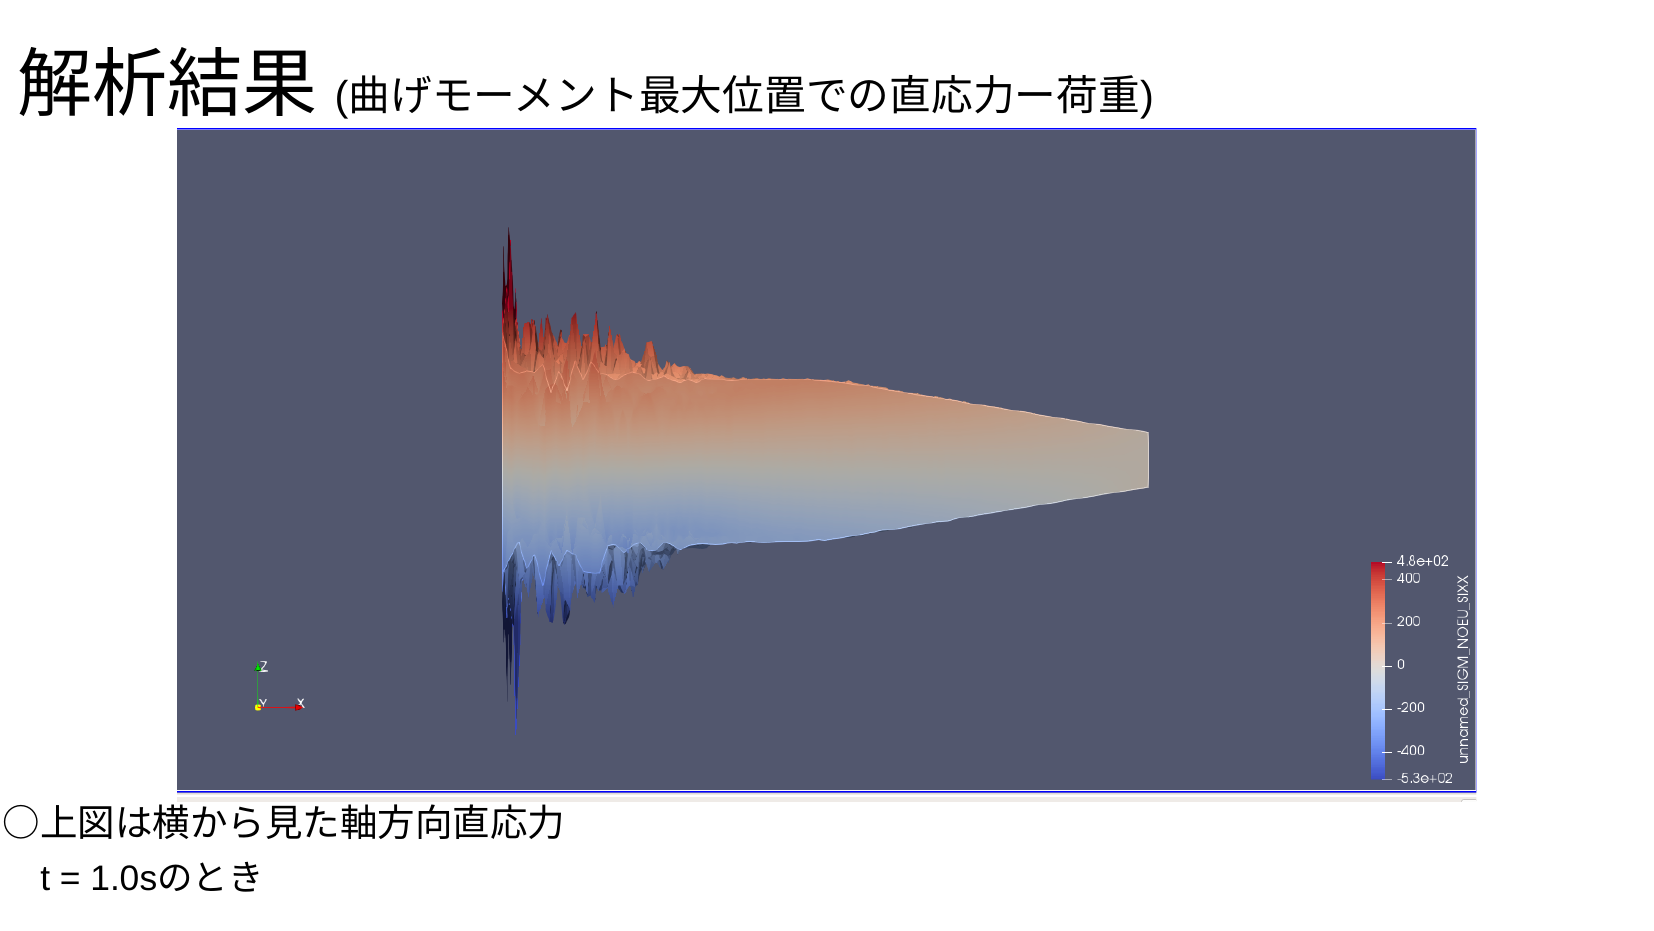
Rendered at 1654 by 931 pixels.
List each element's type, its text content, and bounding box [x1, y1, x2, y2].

picture [177, 128, 1477, 802]
title 解析結果 (曲げモーメント最大位置での直応力ー荷重) [17, 0, 1560, 187]
text_box ○上図は横から見た軸方向直応力 t = 1.0sのとき [0, 785, 1654, 931]
